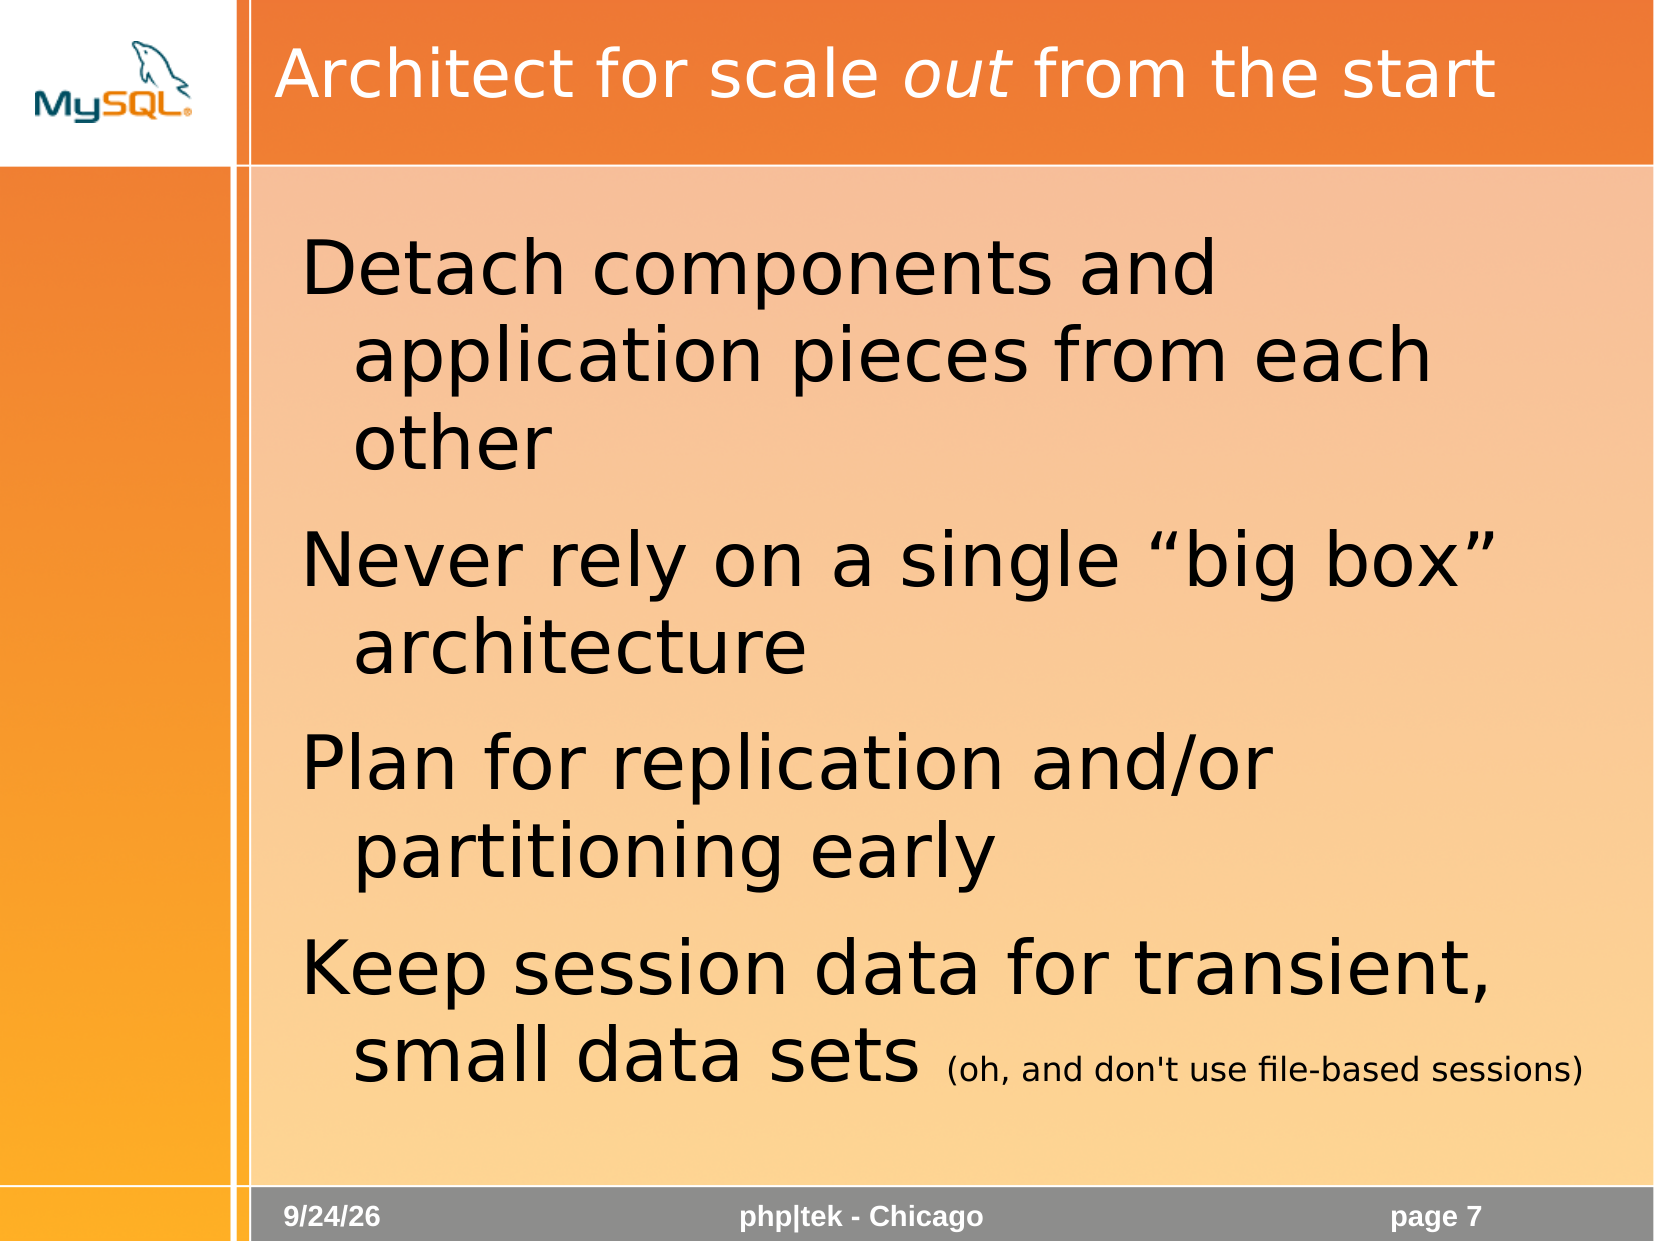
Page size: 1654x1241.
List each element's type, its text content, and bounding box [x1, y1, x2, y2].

title Architect for scale out from the start [274, 11, 1500, 137]
picture [0, 0, 1654, 1241]
list Detach components and application pieces from each other Never rely on a single “big box” architecture Plan for replication and/or partitioning early Keep session data for transient, small data sets (oh, and don't use file-based sessions) [300, 225, 1613, 1163]
picture [35, 41, 192, 123]
